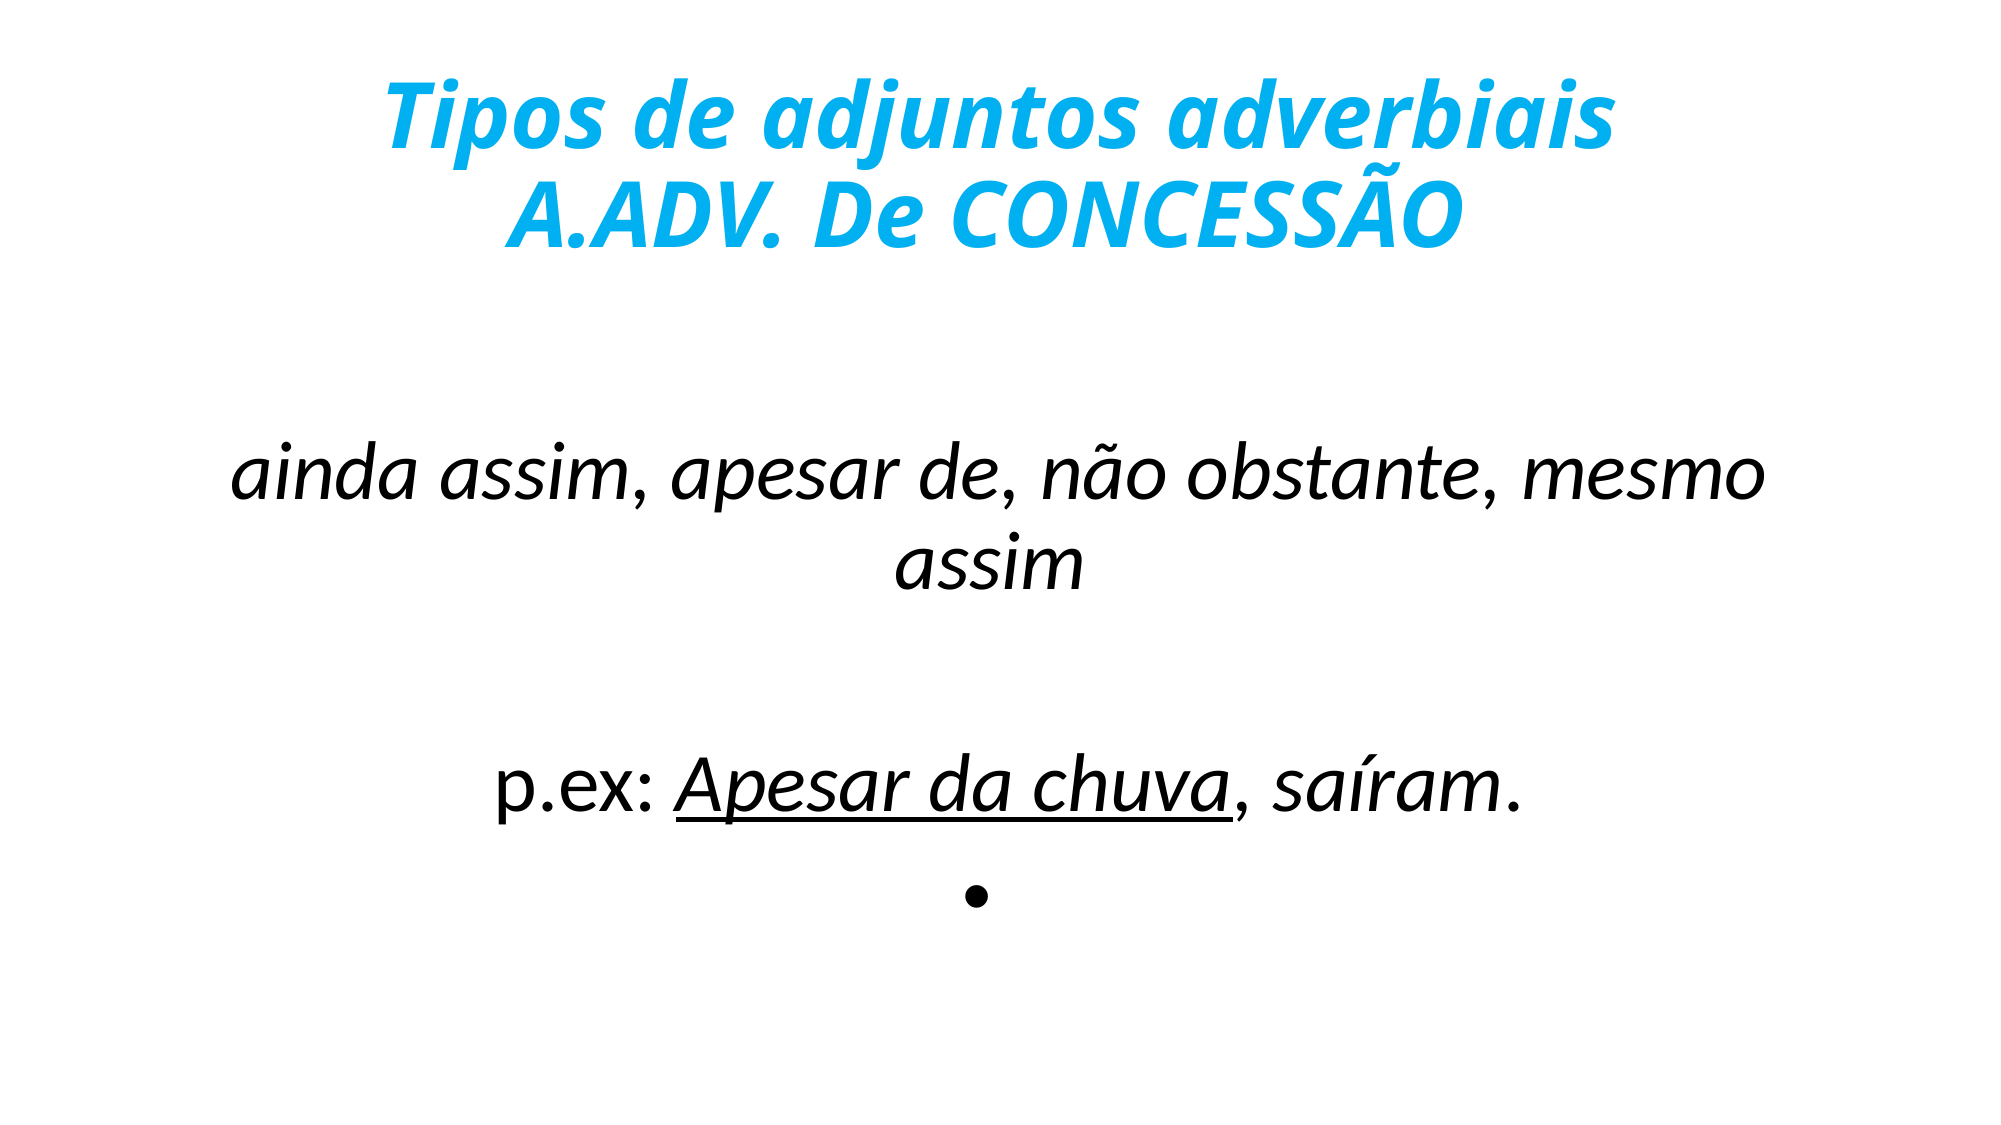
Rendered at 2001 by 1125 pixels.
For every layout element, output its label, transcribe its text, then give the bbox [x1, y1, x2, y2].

list ainda assim, apesar de, não obstante, mesmo assim p.ex: Apesar da chuva, saíram. [137, 299, 1863, 1014]
title Tipos de adjuntos adverbiais A.ADV. De CONCESSÃO [137, 59, 1863, 278]
